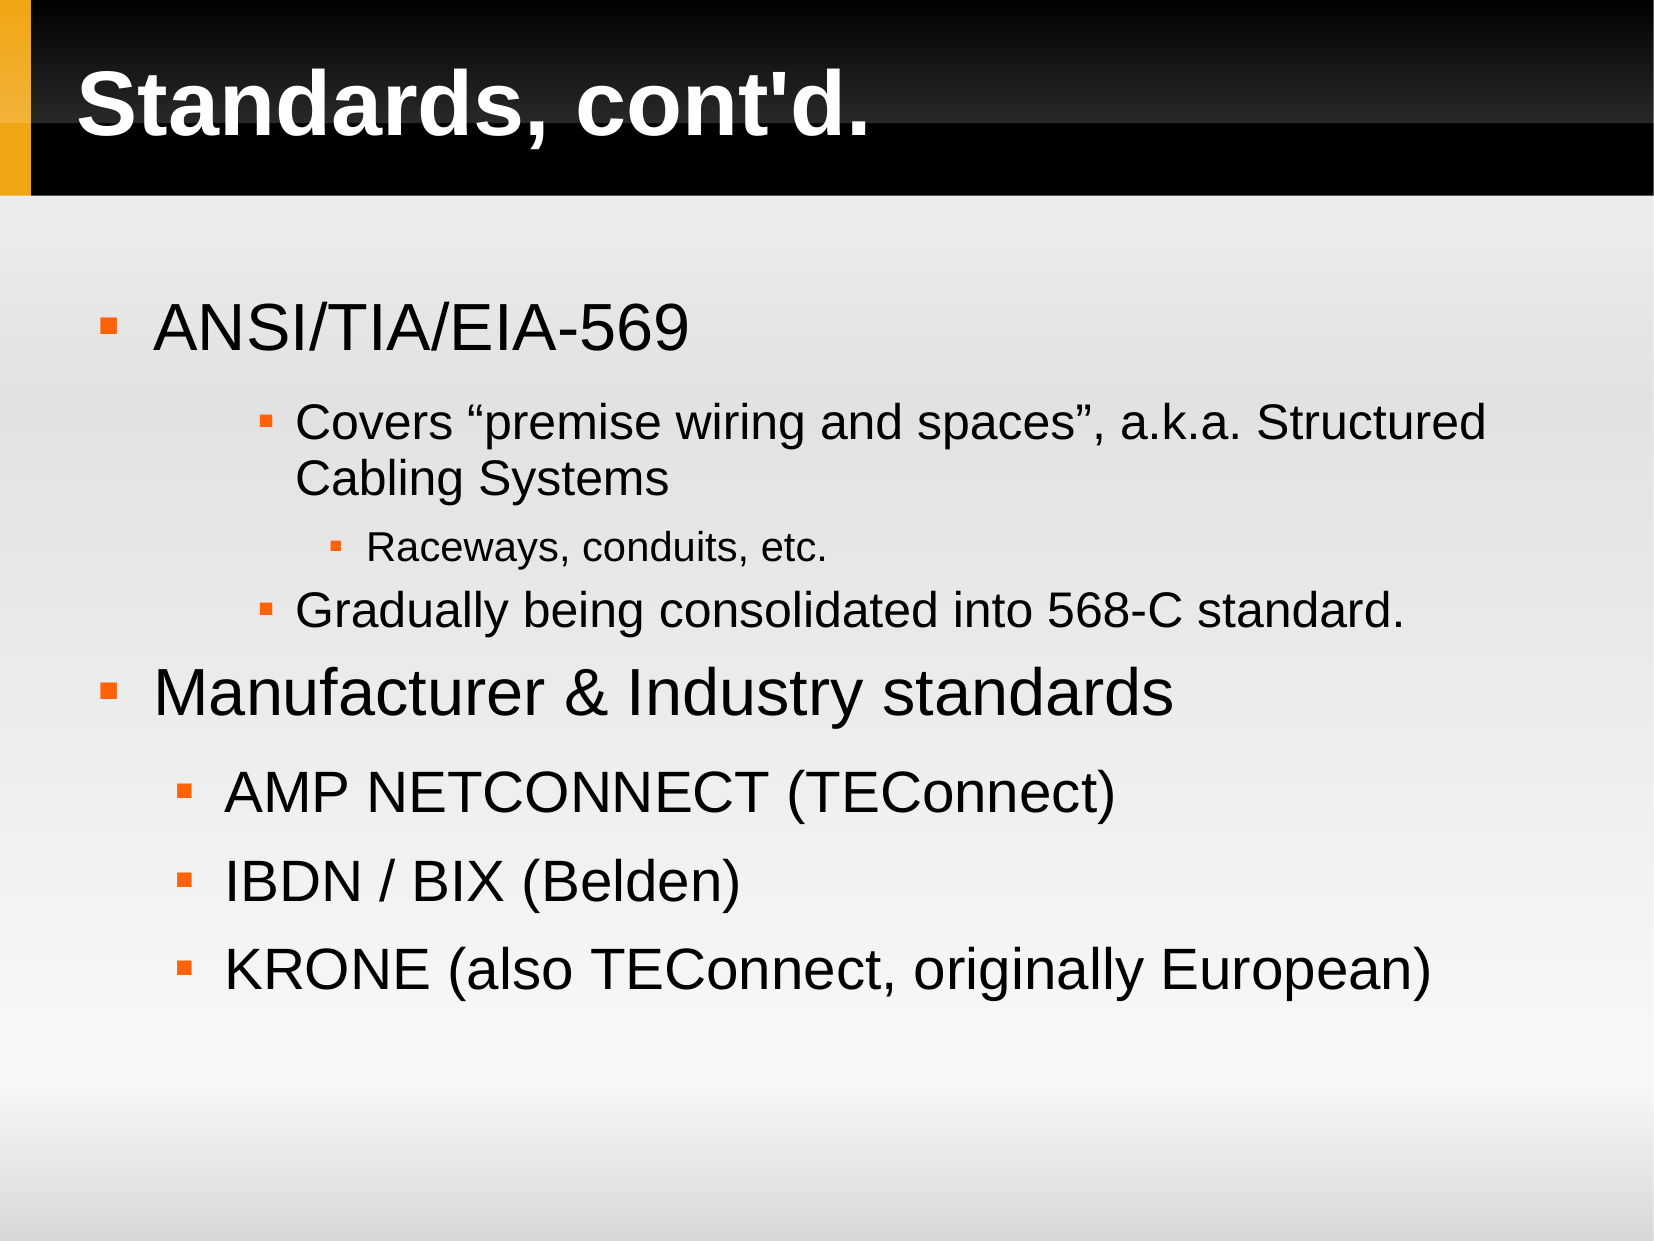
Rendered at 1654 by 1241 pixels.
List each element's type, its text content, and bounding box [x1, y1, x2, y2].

title Standards, cont'd. [76, 0, 1565, 208]
picture [0, 0, 1654, 1241]
list ANSI/TIA/EIA-569 Covers “premise wiring and spaces”, a.k.a. Structured Cabling Systems Raceways, conduits, etc. Gradually being consolidated into 568-C standard. Manufacturer & Industry standards AMP NETCONNECT (TEConnect) IBDN / BIX (Belden) KRONE (also TEConnect, originally European) [82, 290, 1571, 1109]
